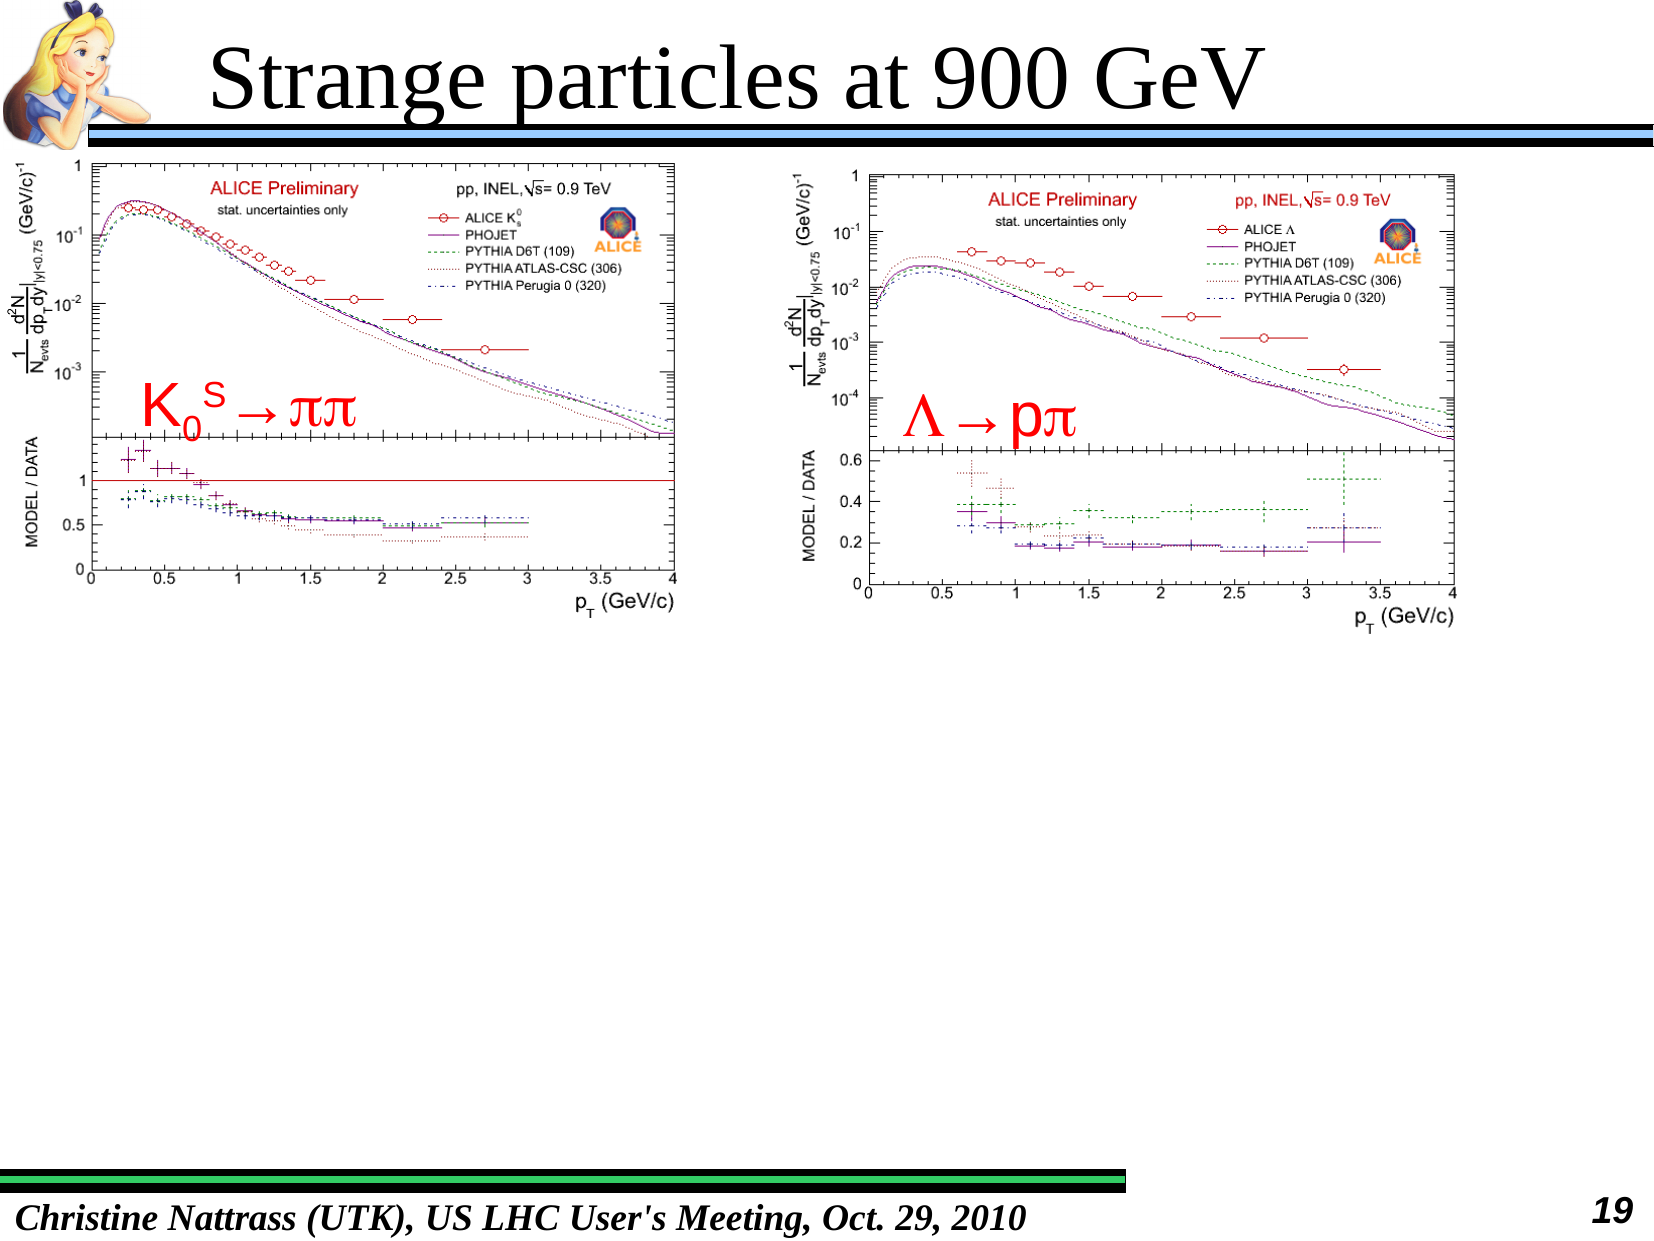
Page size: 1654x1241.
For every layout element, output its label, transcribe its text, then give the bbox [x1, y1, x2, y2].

text_box →p [856, 375, 1094, 458]
picture [5, 158, 681, 618]
picture [782, 168, 1458, 634]
picture [3, 0, 151, 8]
title Strange particles at 900 GeV [0, 8, 1482, 147]
text_box 19 [1572, 1182, 1648, 1240]
text_box K0S→ [108, 357, 373, 450]
